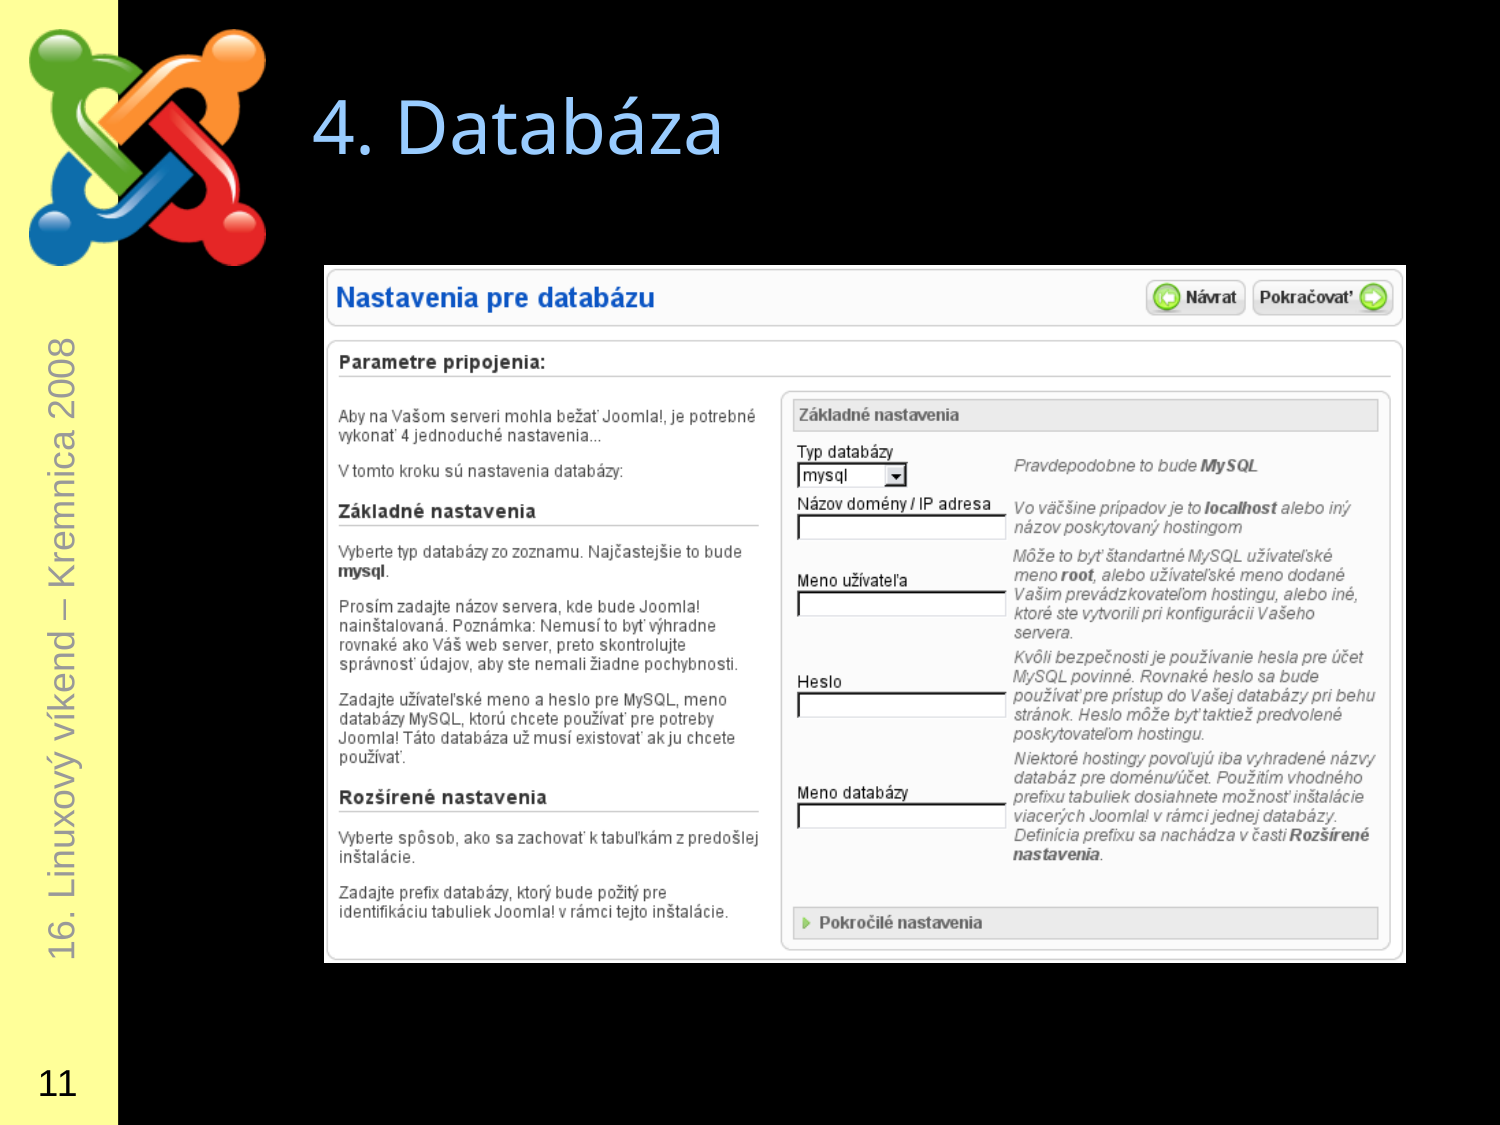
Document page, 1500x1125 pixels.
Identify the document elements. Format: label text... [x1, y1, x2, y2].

title 4. Databáza [312, 24, 1450, 226]
picture [324, 265, 1406, 963]
picture [29, 29, 266, 266]
